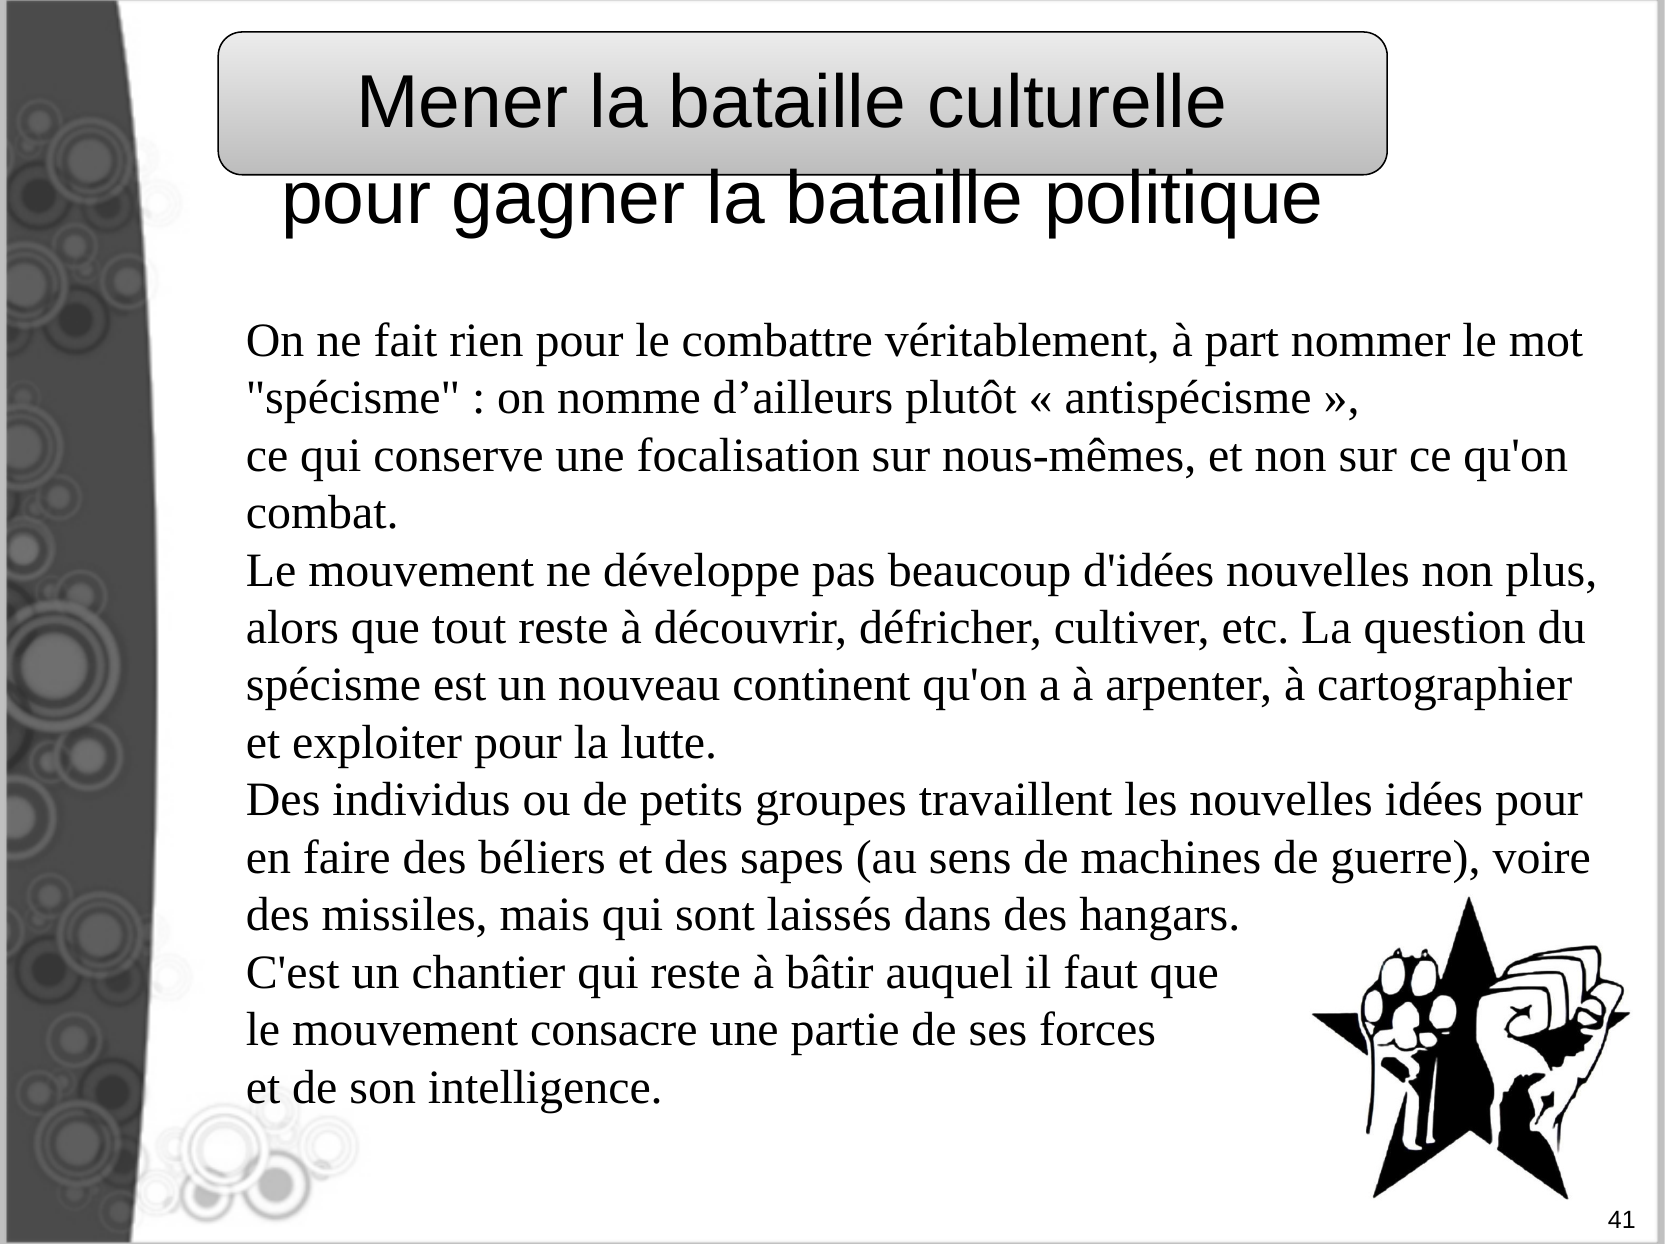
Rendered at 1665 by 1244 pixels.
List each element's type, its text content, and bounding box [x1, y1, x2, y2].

picture [3, 0, 1662, 1244]
text_box 41 [1297, 1195, 1645, 1242]
text_box On ne fait rien pour le combattre véritablement, à part nommer le mot "spécisme" : on nomme d’ailleurs plutôt « antispécisme », ce qui conserve une focalisation sur nous-mêmes, et non sur ce qu'on combat. Le mouvement ne développe pas beaucoup d'idées nouvelles non plus, alors que tout reste à découvrir, défricher, cultiver, etc. La question du spécisme est un nouveau continent qu'on a à arpenter, à cartographier et exploiter pour la lutte. Des individus ou de petits groupes travaillent les nouvelles idées pour en faire des béliers et des sapes (au sens de machines de guerre), voire des missiles, mais qui sont laissés dans des hangars. C'est un chantier qui reste à bâtir auquel il faut que le mouvement consacre une partie de ses forces et de son intelligence. [237, 299, 1625, 1244]
text_box Mener la bataille culturelle pour gagner la bataille politique [218, 31, 1388, 175]
